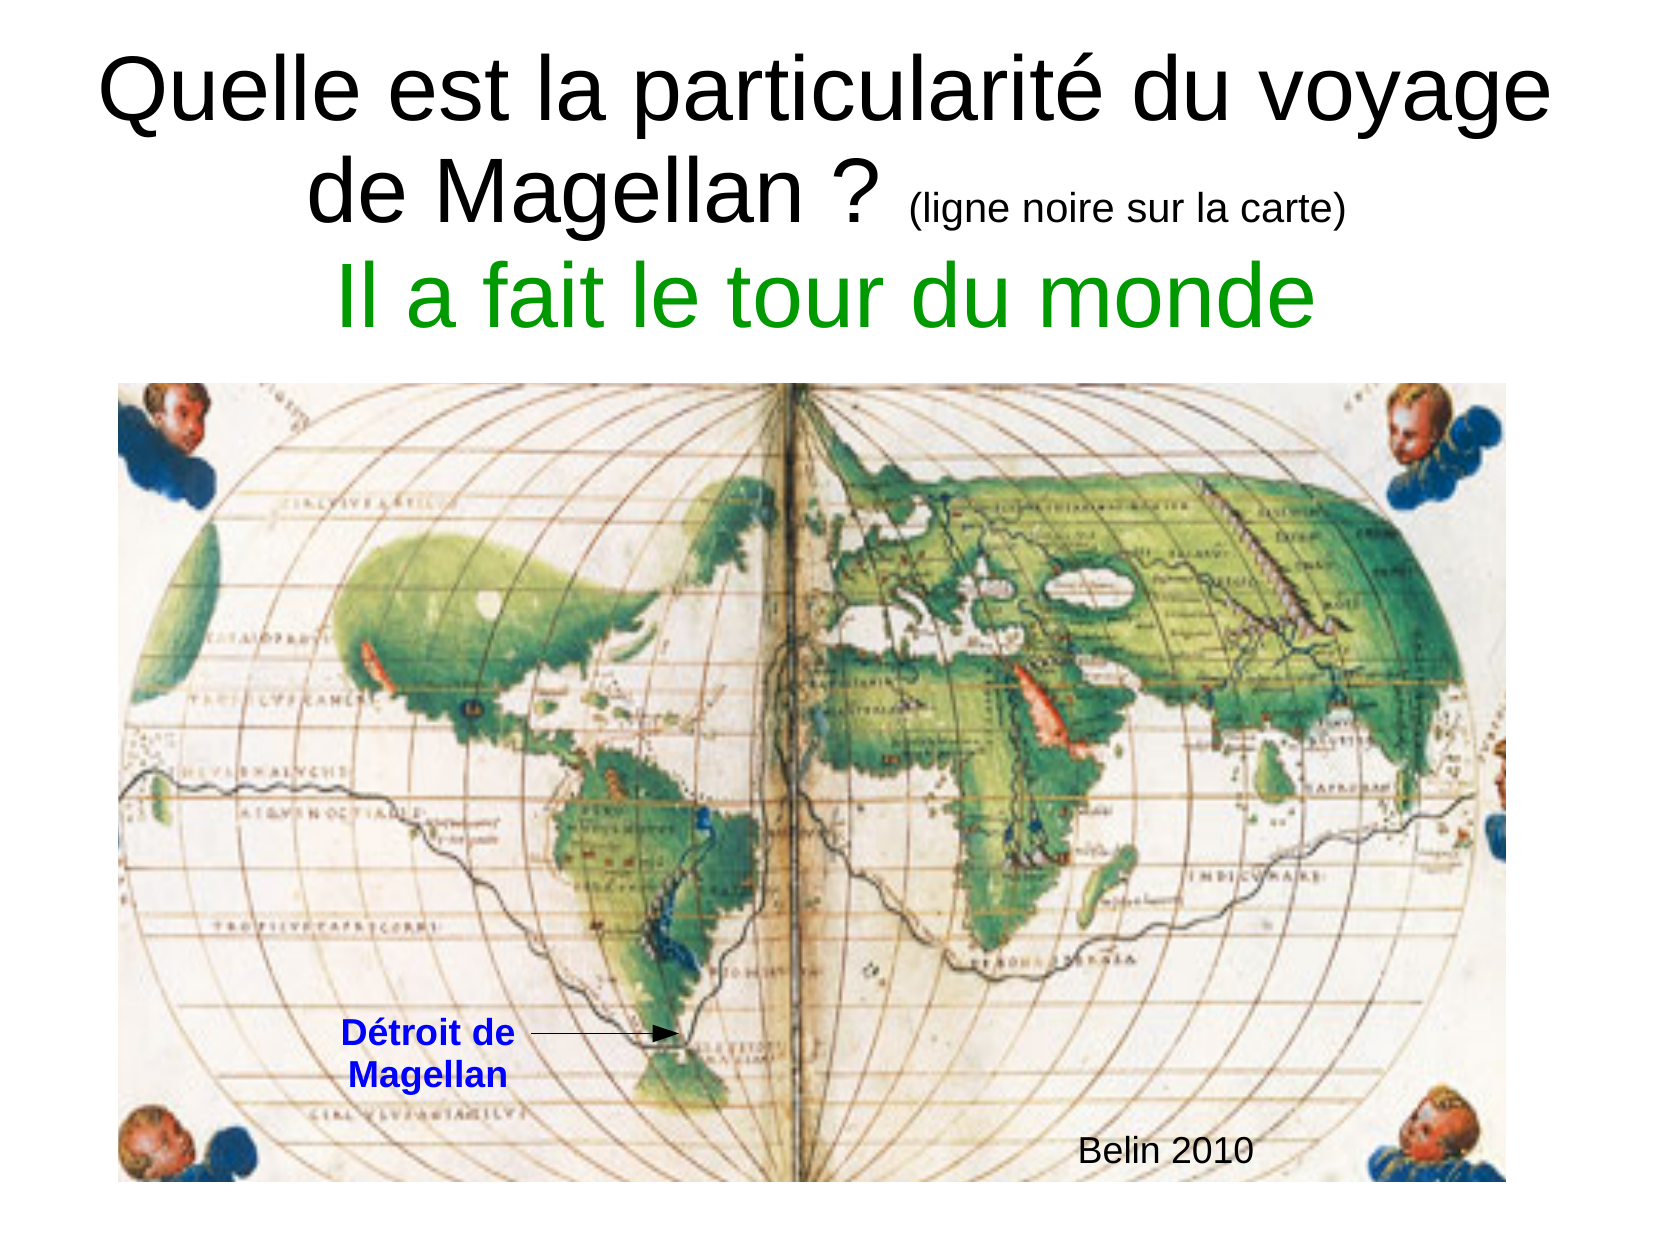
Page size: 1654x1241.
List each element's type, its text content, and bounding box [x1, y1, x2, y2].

text_box Détroit de Magellan [324, 1003, 532, 1106]
picture [118, 383, 1506, 1182]
text_box Quelle est la particularité du voyage de Magellan ? (ligne noire sur la carte) [59, 29, 1595, 236]
text_box Belin 2010 [1062, 1122, 1300, 1179]
text_box Il a fait le tour du monde [59, 236, 1595, 355]
